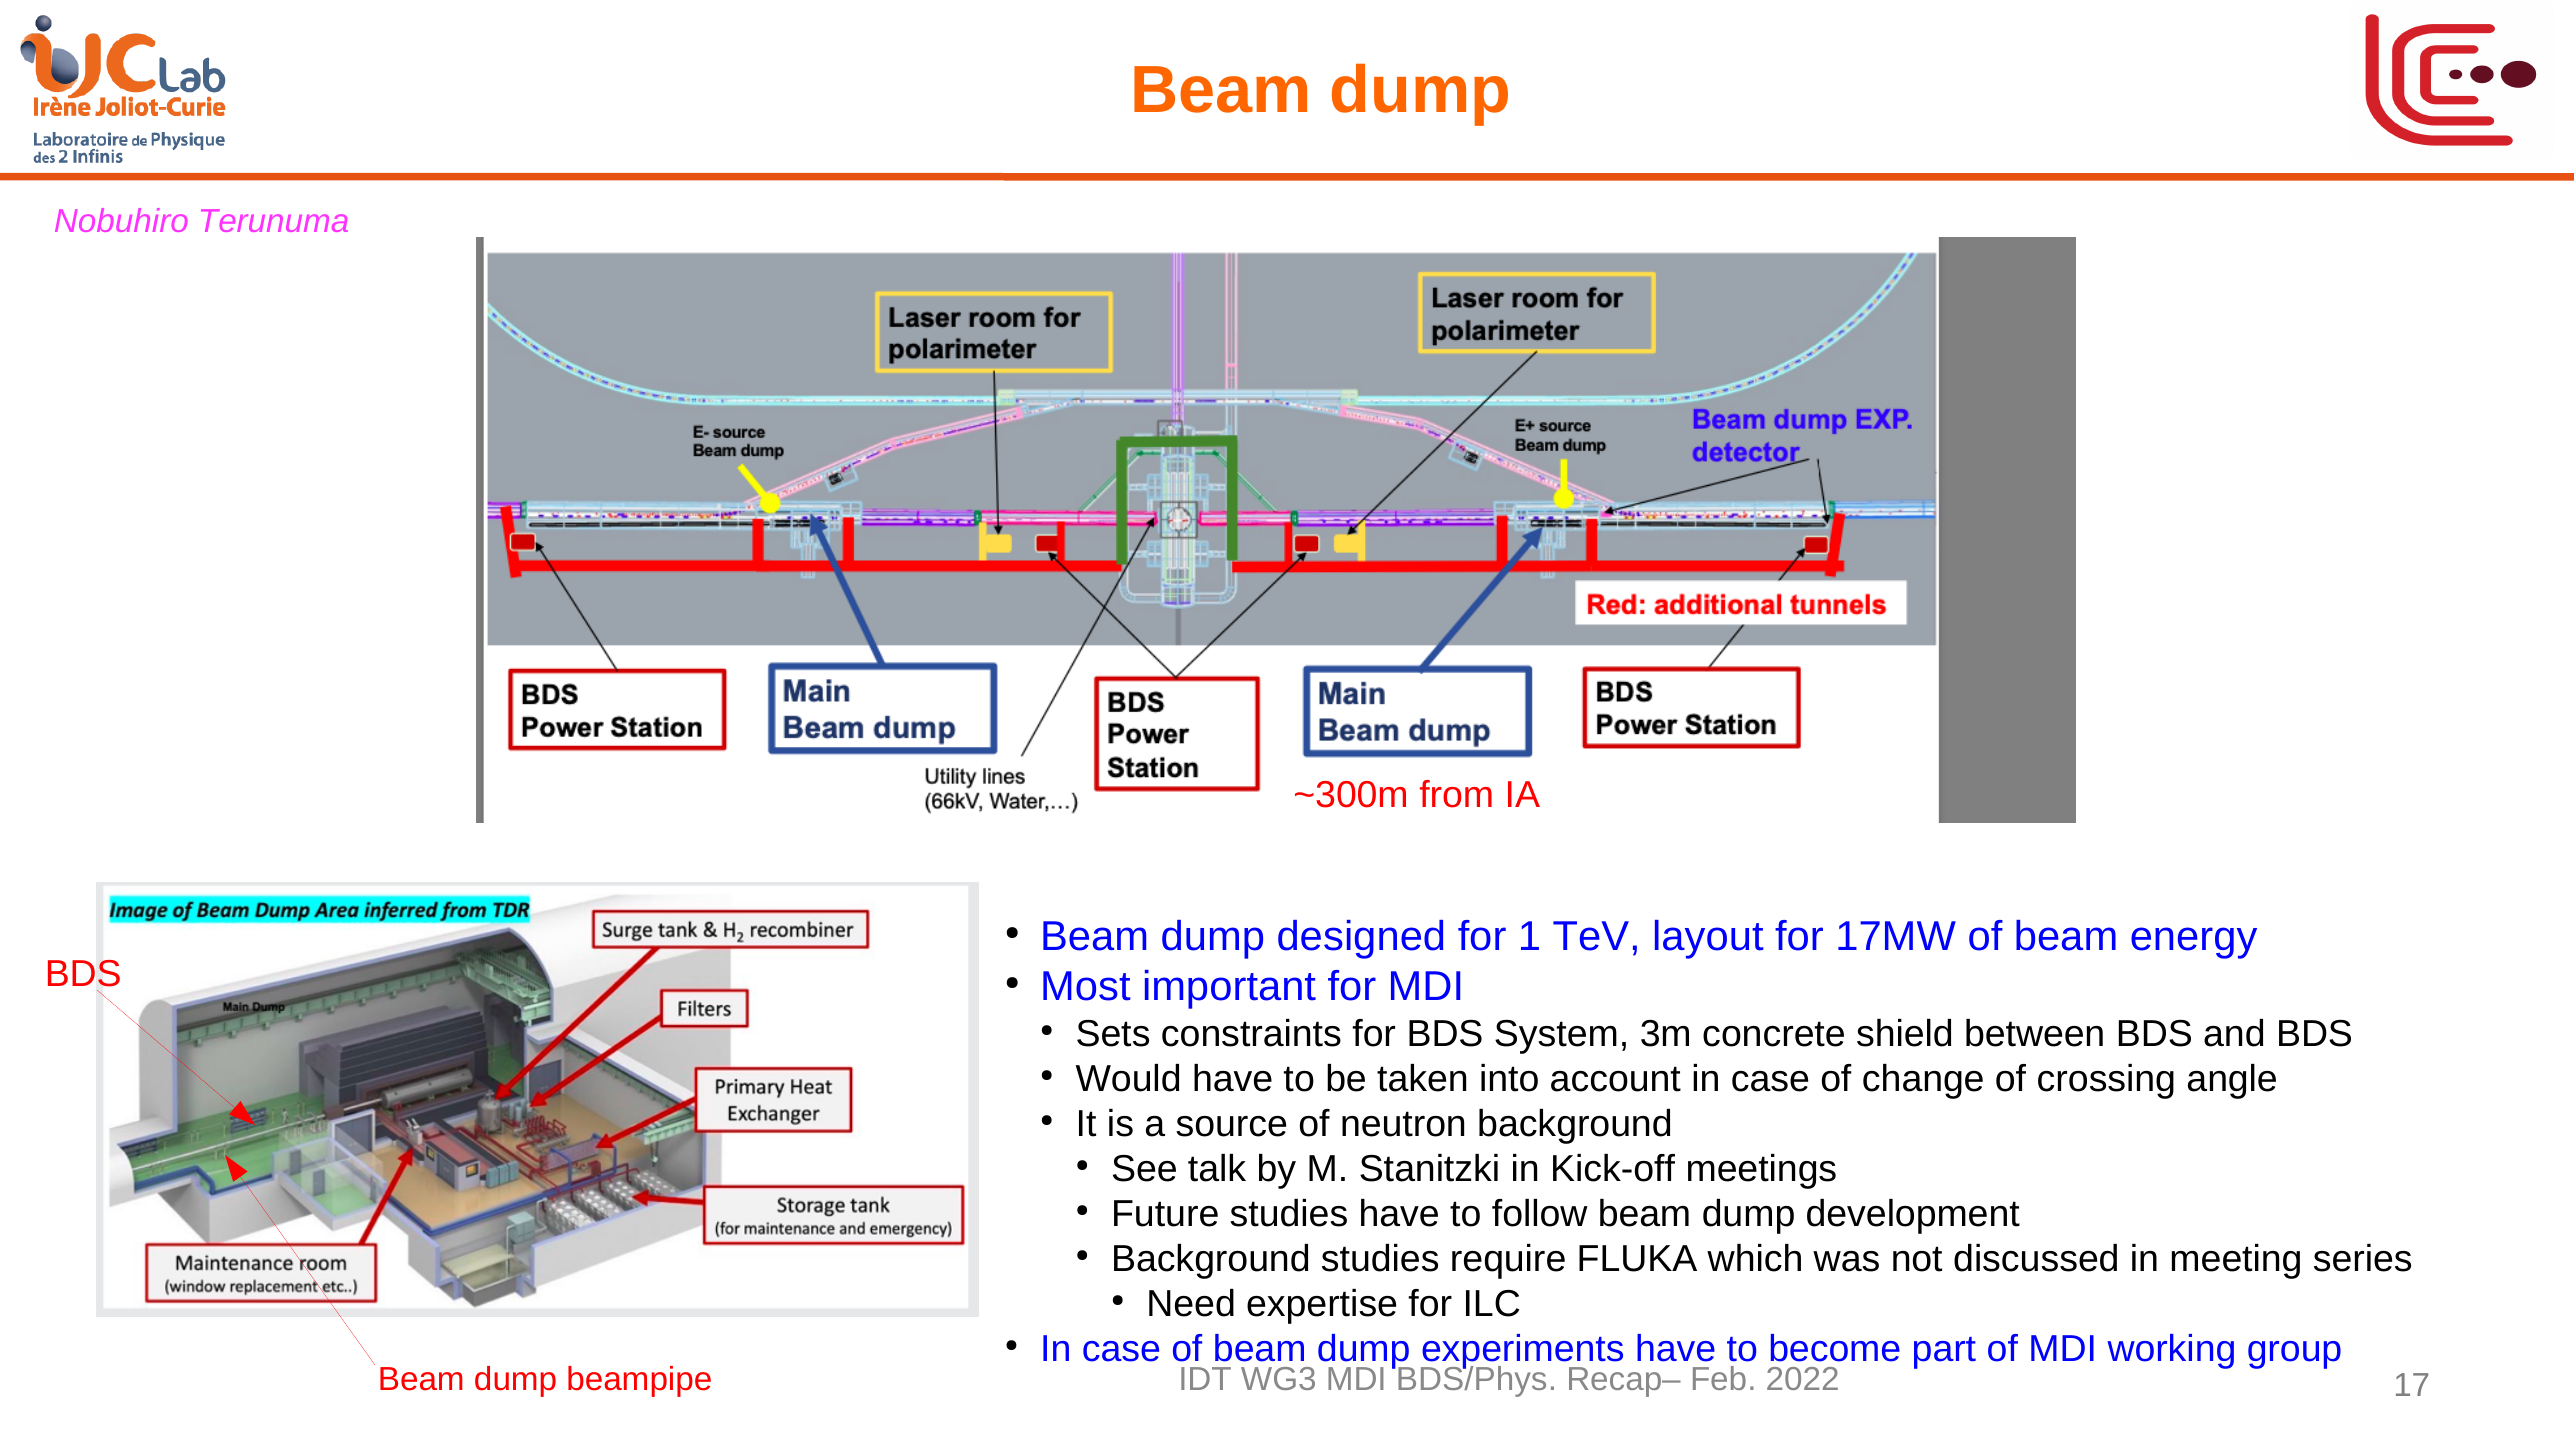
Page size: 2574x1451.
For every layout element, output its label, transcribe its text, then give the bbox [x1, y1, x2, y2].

title Beam dump [226, 9, 2415, 162]
text_box Beam dump designed for 1 TeV, layout for 17MW of beam energy Most important for MDI Sets constraints for BDS System, 3m concrete shield between BDS and BDS Would have to be taken into account in case of change of crossing angle It is a source of neutron background See talk by M. Stanitzki in Kick-off meetings Future studies have to follow beam dump development Background studies require FLUKA which was not discussed in meeting series Need expertise for ILC In case of beam dump experiments have to become part of MDI working group [990, 901, 2431, 1377]
text_box Nobuhiro Terunuma [39, 192, 365, 248]
picture [2348, 2, 2554, 158]
text_box ~300m from IA [1278, 762, 1556, 823]
text_box Beam dump beampipe [363, 1350, 728, 1405]
picture [476, 237, 2076, 823]
picture [96, 882, 979, 1317]
picture [4, 0, 241, 178]
text_box BDS [30, 941, 137, 1002]
